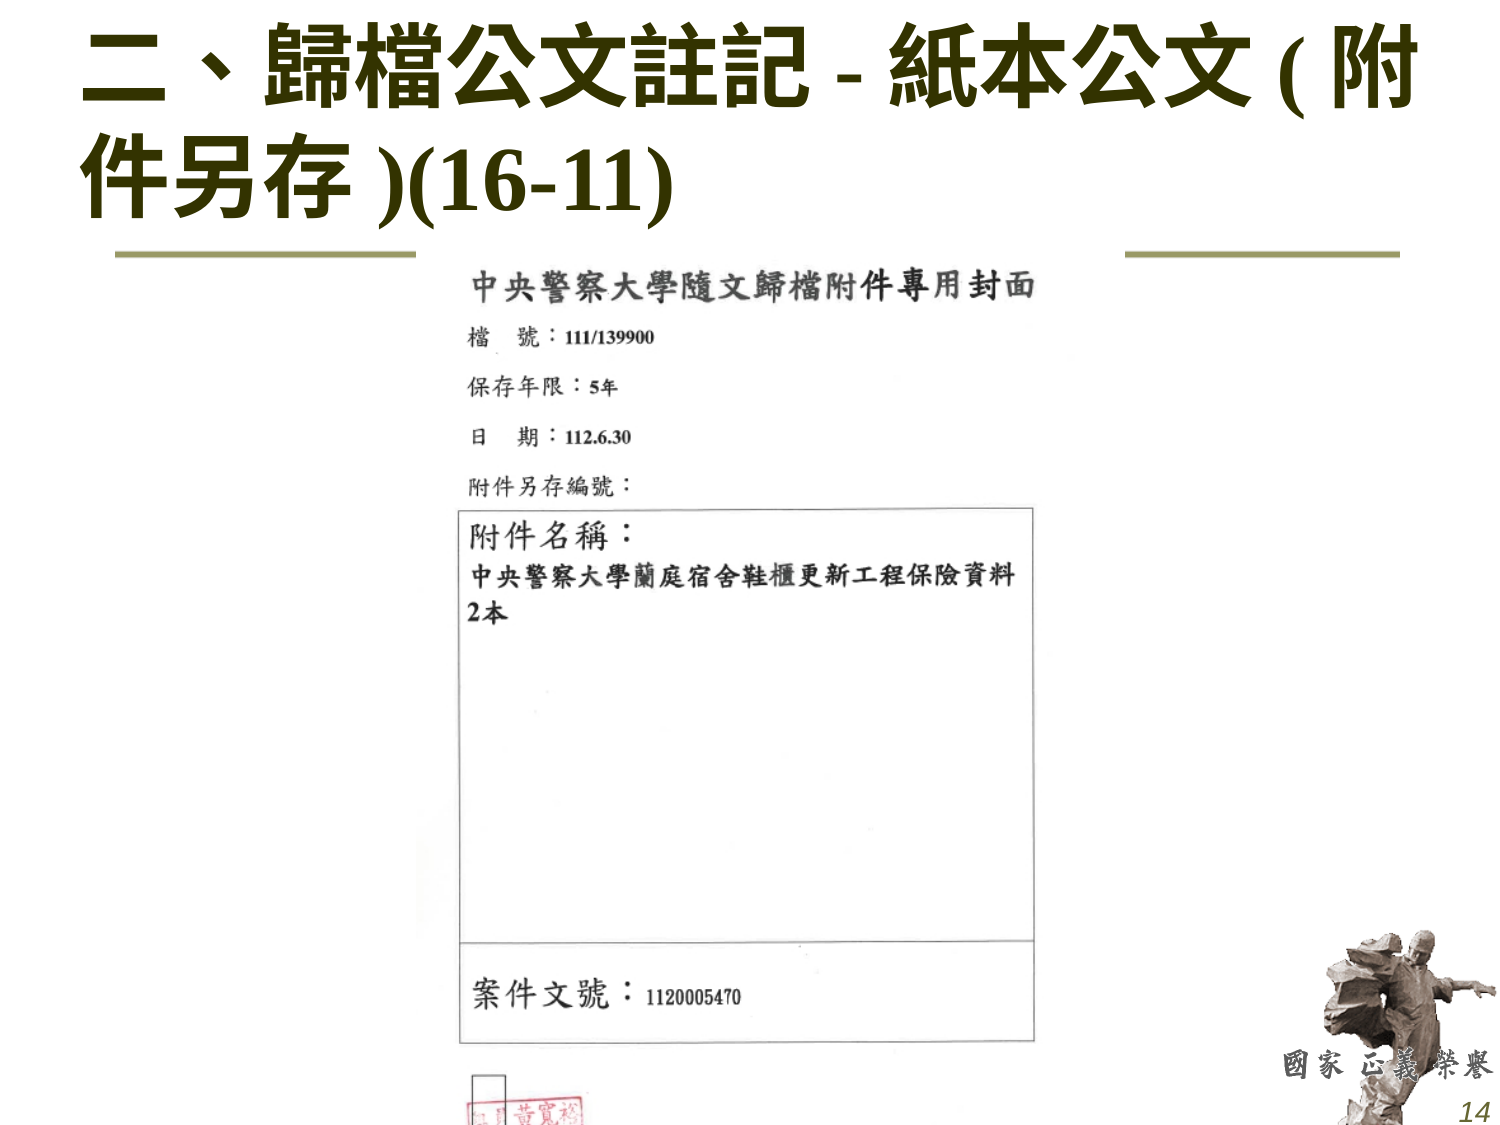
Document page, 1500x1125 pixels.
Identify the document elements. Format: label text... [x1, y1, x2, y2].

picture [416, 268, 1125, 1125]
picture [1318, 928, 1500, 1125]
slide_number <number> [1327, 1085, 1500, 1125]
text_box 二、歸檔公文註記-紙本公文(附件另存)(16-11) [63, 80, 1478, 268]
